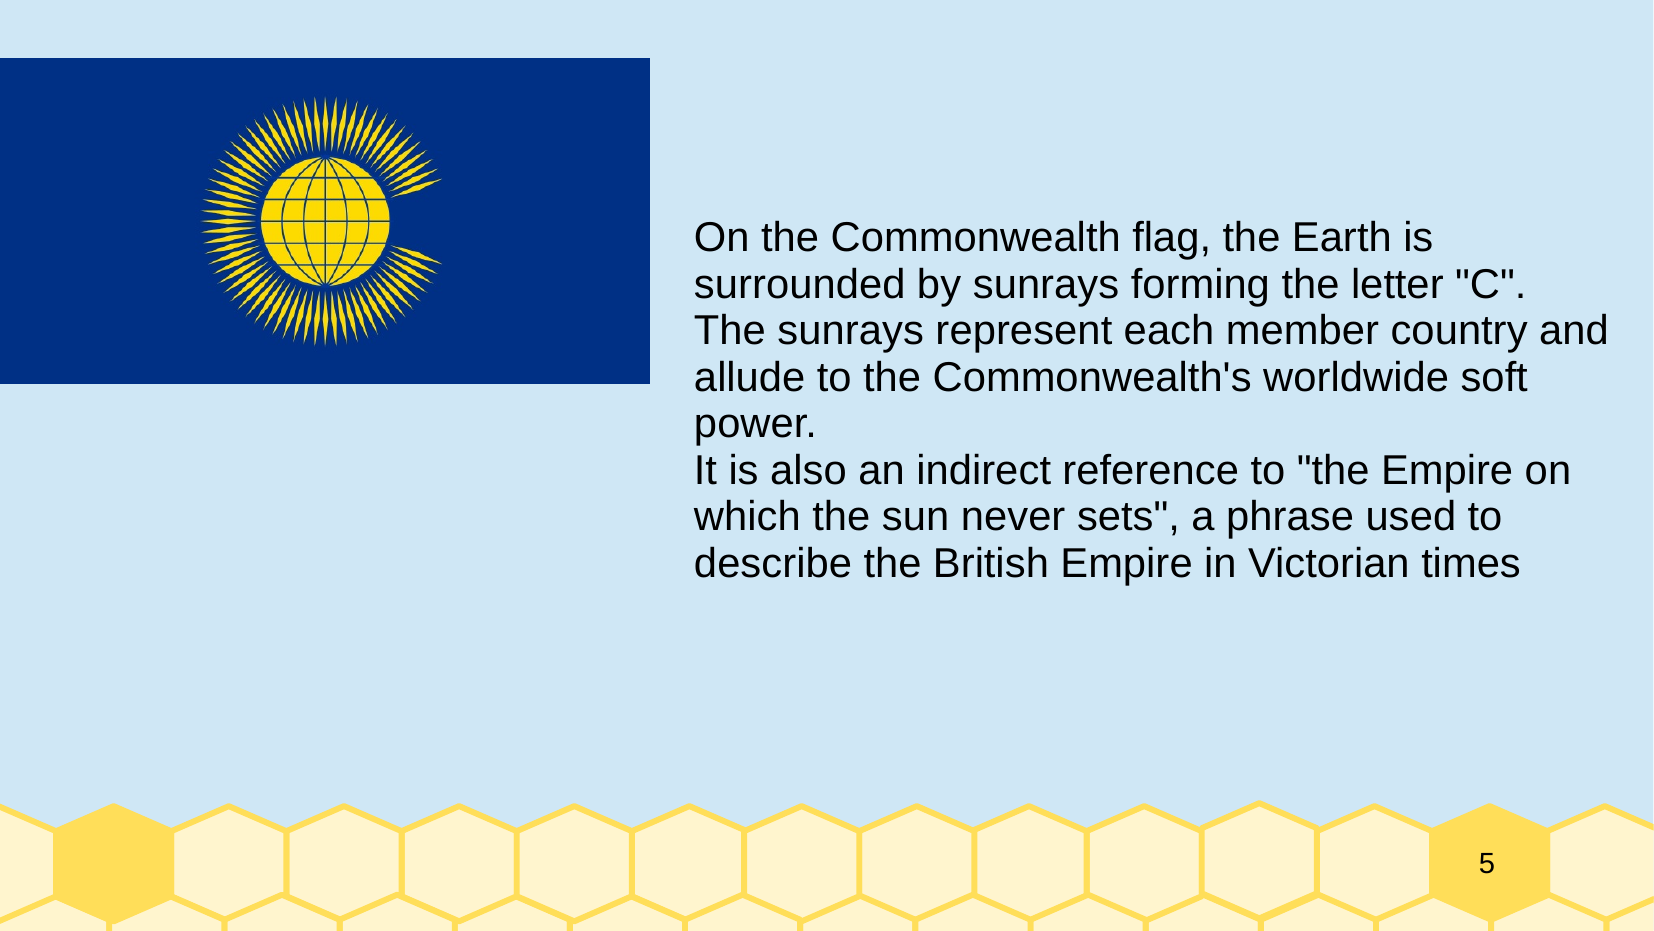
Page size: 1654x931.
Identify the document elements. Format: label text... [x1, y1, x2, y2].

picture [0, 58, 650, 384]
text_box On the Commonwealth flag, the Earth is surrounded by sunrays forming the letter "C". The sunrays represent each member country and allude to the Commonwealth's worldwide soft power. It is also an indirect reference to "the Empire on which the sun never sets", a phrase used to describe the British Empire in Victorian times [679, 206, 1654, 768]
